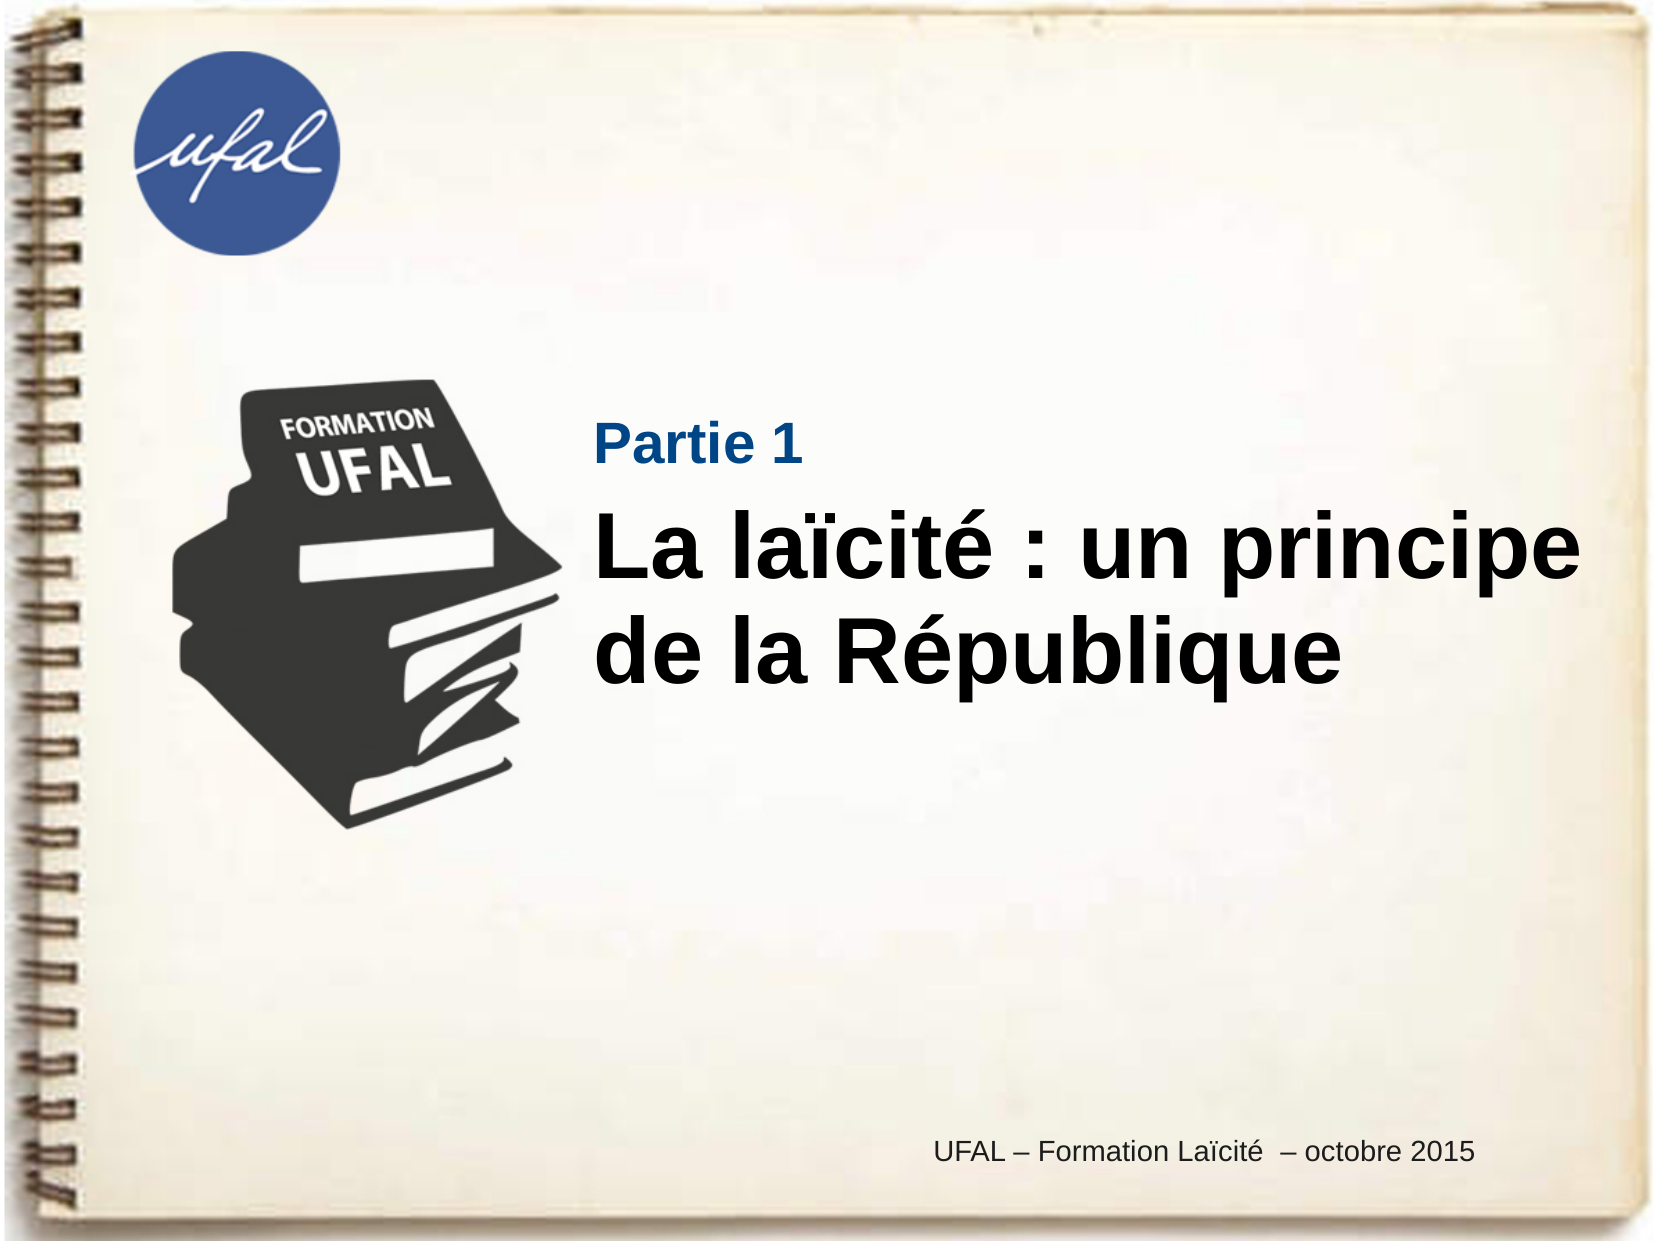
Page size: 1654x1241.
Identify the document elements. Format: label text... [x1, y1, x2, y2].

text_box UFAL – Formation Laïcité – octobre 2015 [826, 1133, 1583, 1170]
picture [2, 0, 1654, 1241]
text_box Partie 1 La laïcité : un principe de la République [578, 401, 1619, 734]
